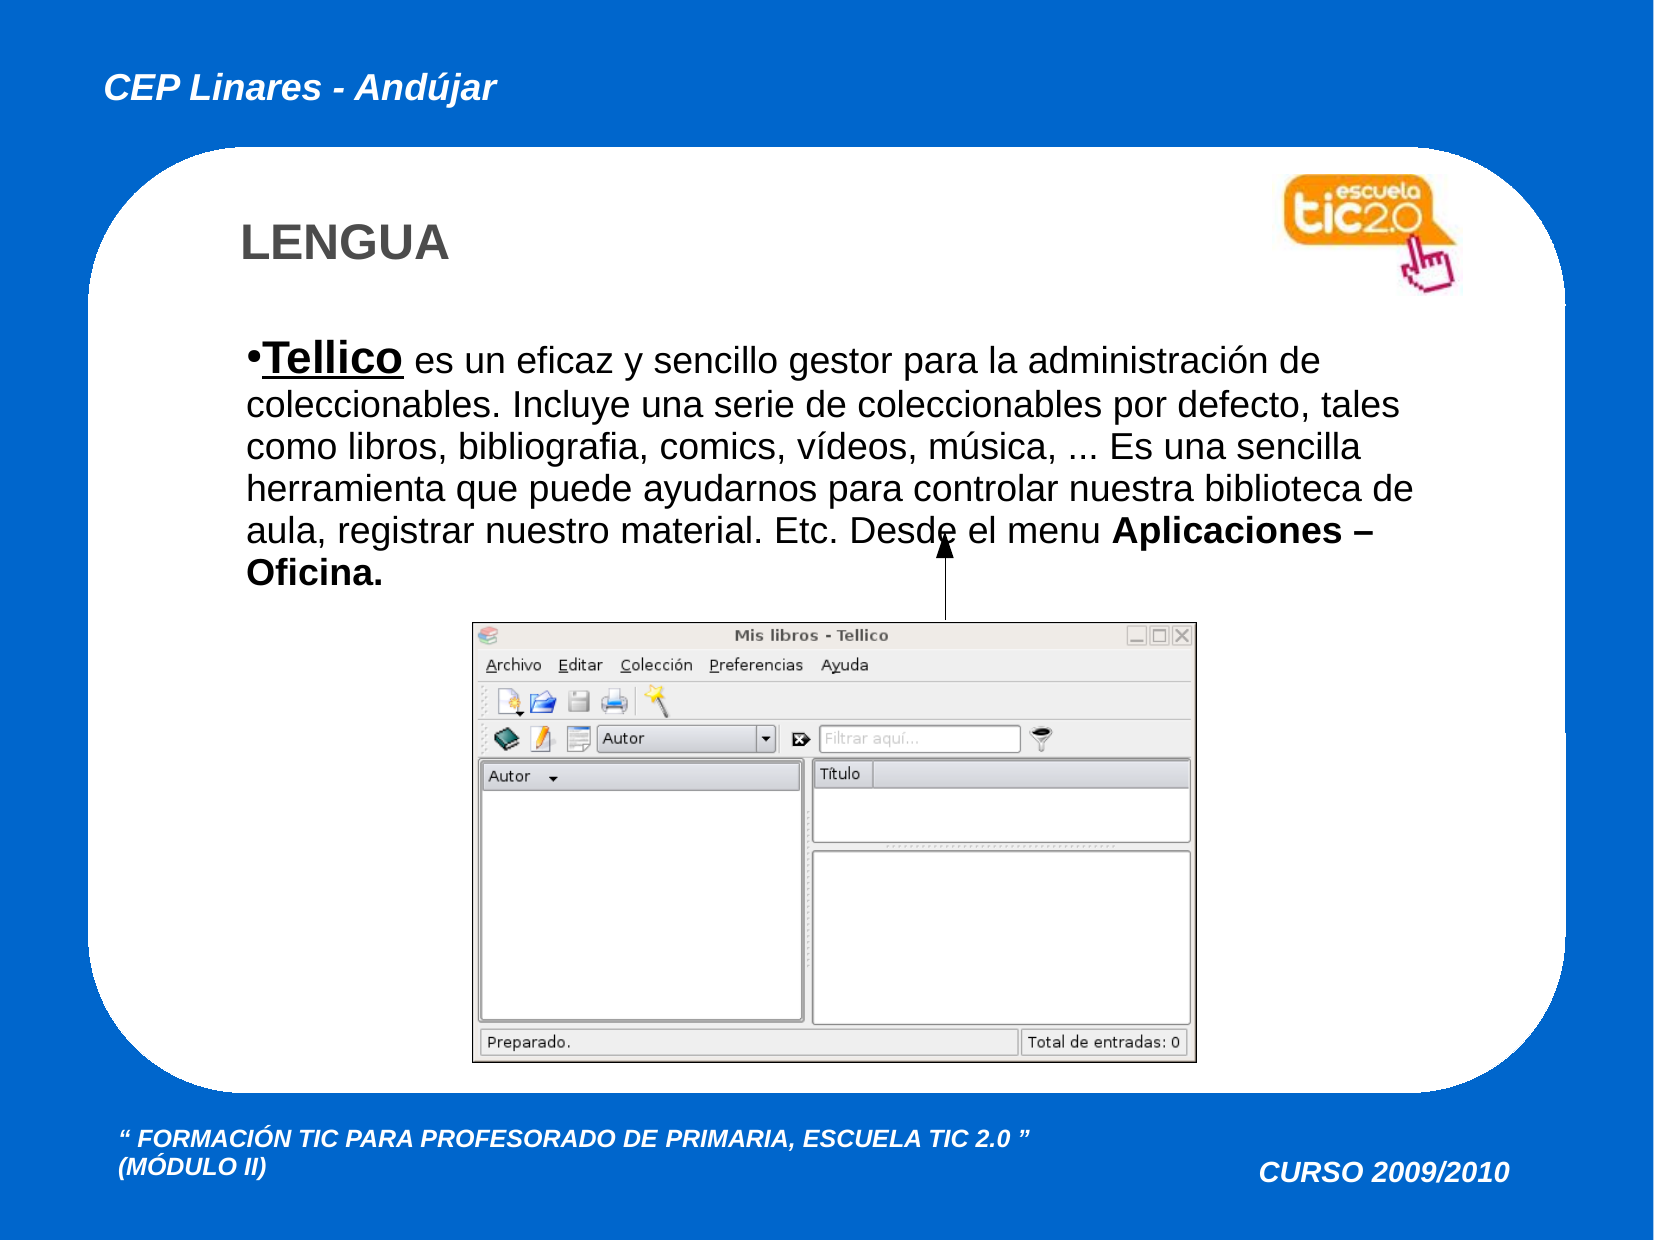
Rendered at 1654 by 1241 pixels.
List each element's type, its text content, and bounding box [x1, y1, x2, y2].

picture [1272, 174, 1463, 296]
text_box Tellico es un eficaz y sencillo gestor para la administración de coleccionables. Incluye una serie de coleccionables por defecto, tales como libros, bibliografia, comics, vídeos, música, ... Es una sencilla herramienta que puede ayudarnos para controlar nuestra biblioteca de aula, registrar nuestro material. Etc. Desde el menu Aplicaciones – Oficina. [231, 324, 1506, 713]
picture [472, 622, 1197, 1063]
text_box LENGUA [225, 206, 532, 279]
